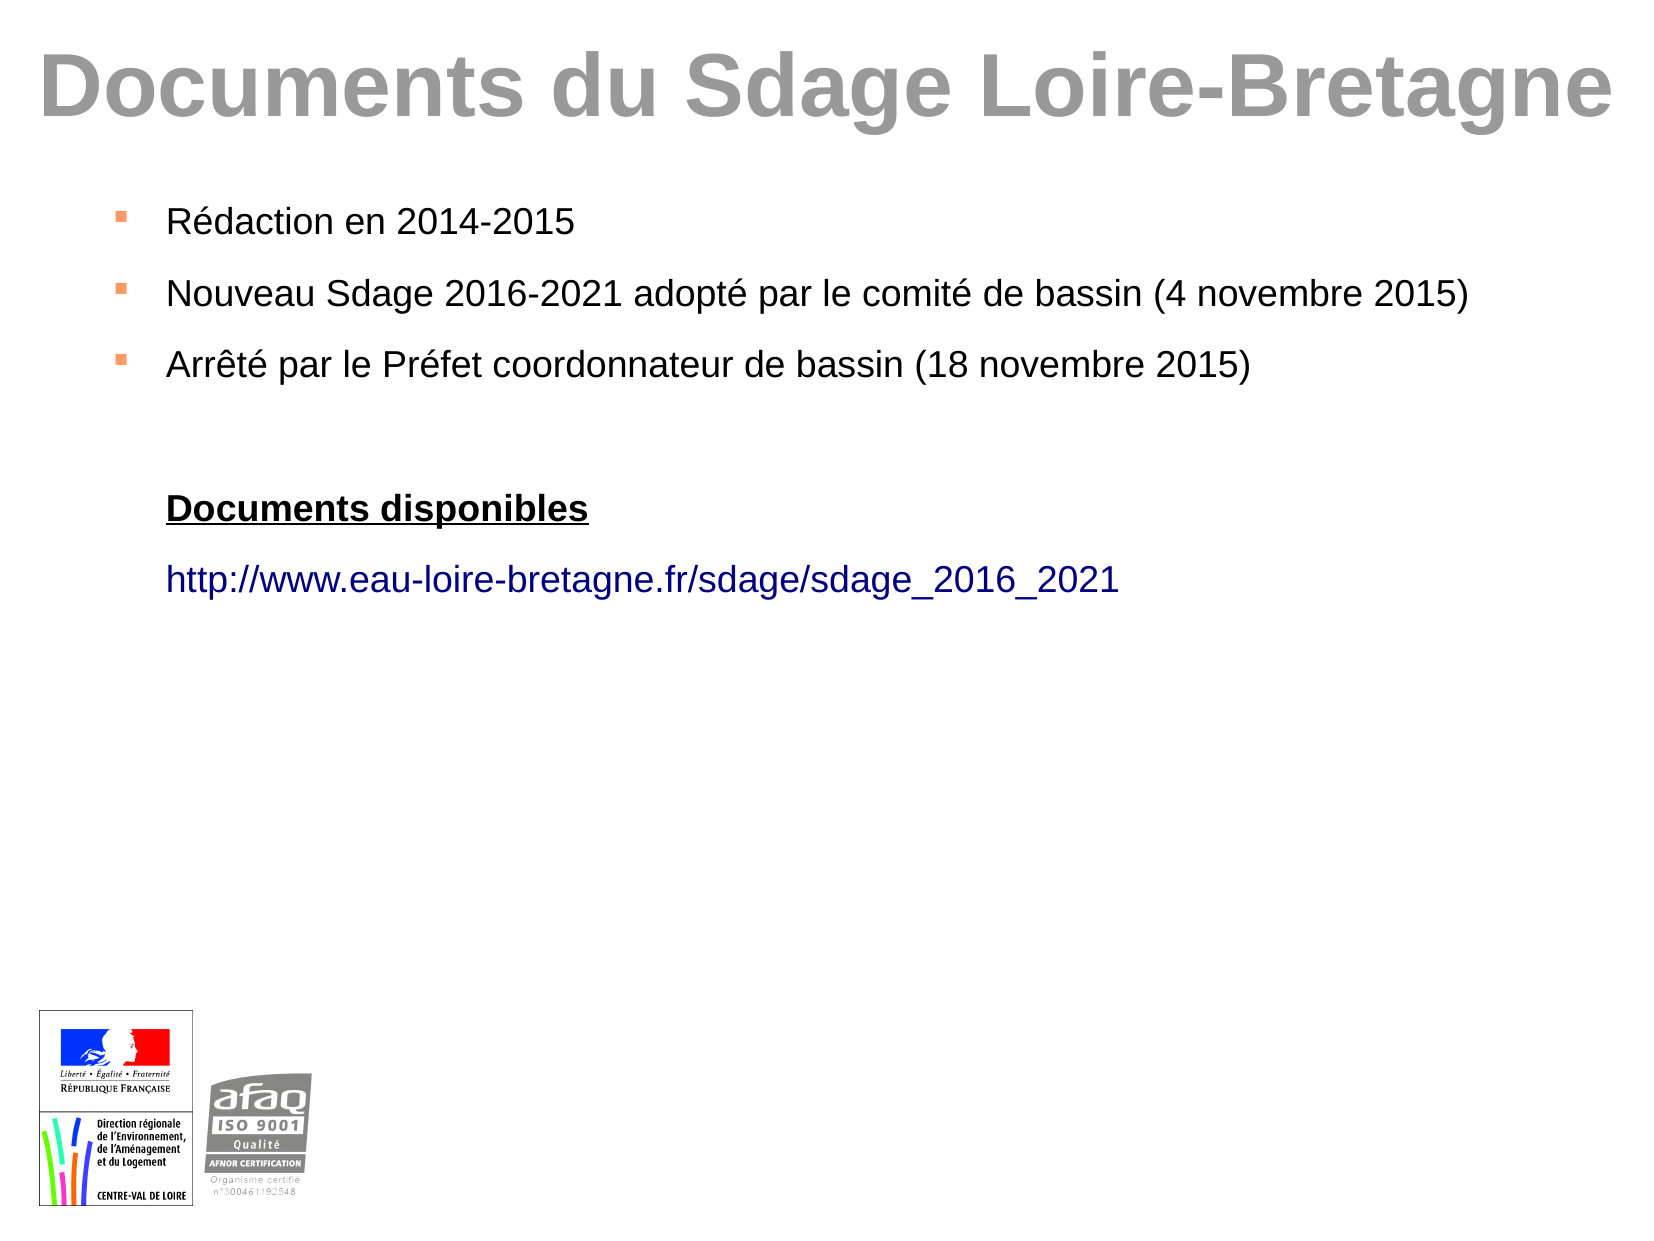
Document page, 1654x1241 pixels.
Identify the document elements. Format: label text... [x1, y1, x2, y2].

picture [204, 1073, 312, 1195]
picture [39, 1010, 193, 1206]
title Documents du Sdage Loire-Bretagne [0, 0, 1654, 188]
list Rédaction en 2014-2015 Nouveau Sdage 2016-2021 adopté par le comité de bassin (4 novembre 2015) Arrêté par le Préfet coordonnateur de bassin (18 novembre 2015) Documents disponibles http://www.eau-loire-bretagne.fr/sdage/sdage_2016_2021 [94, 200, 1654, 1004]
